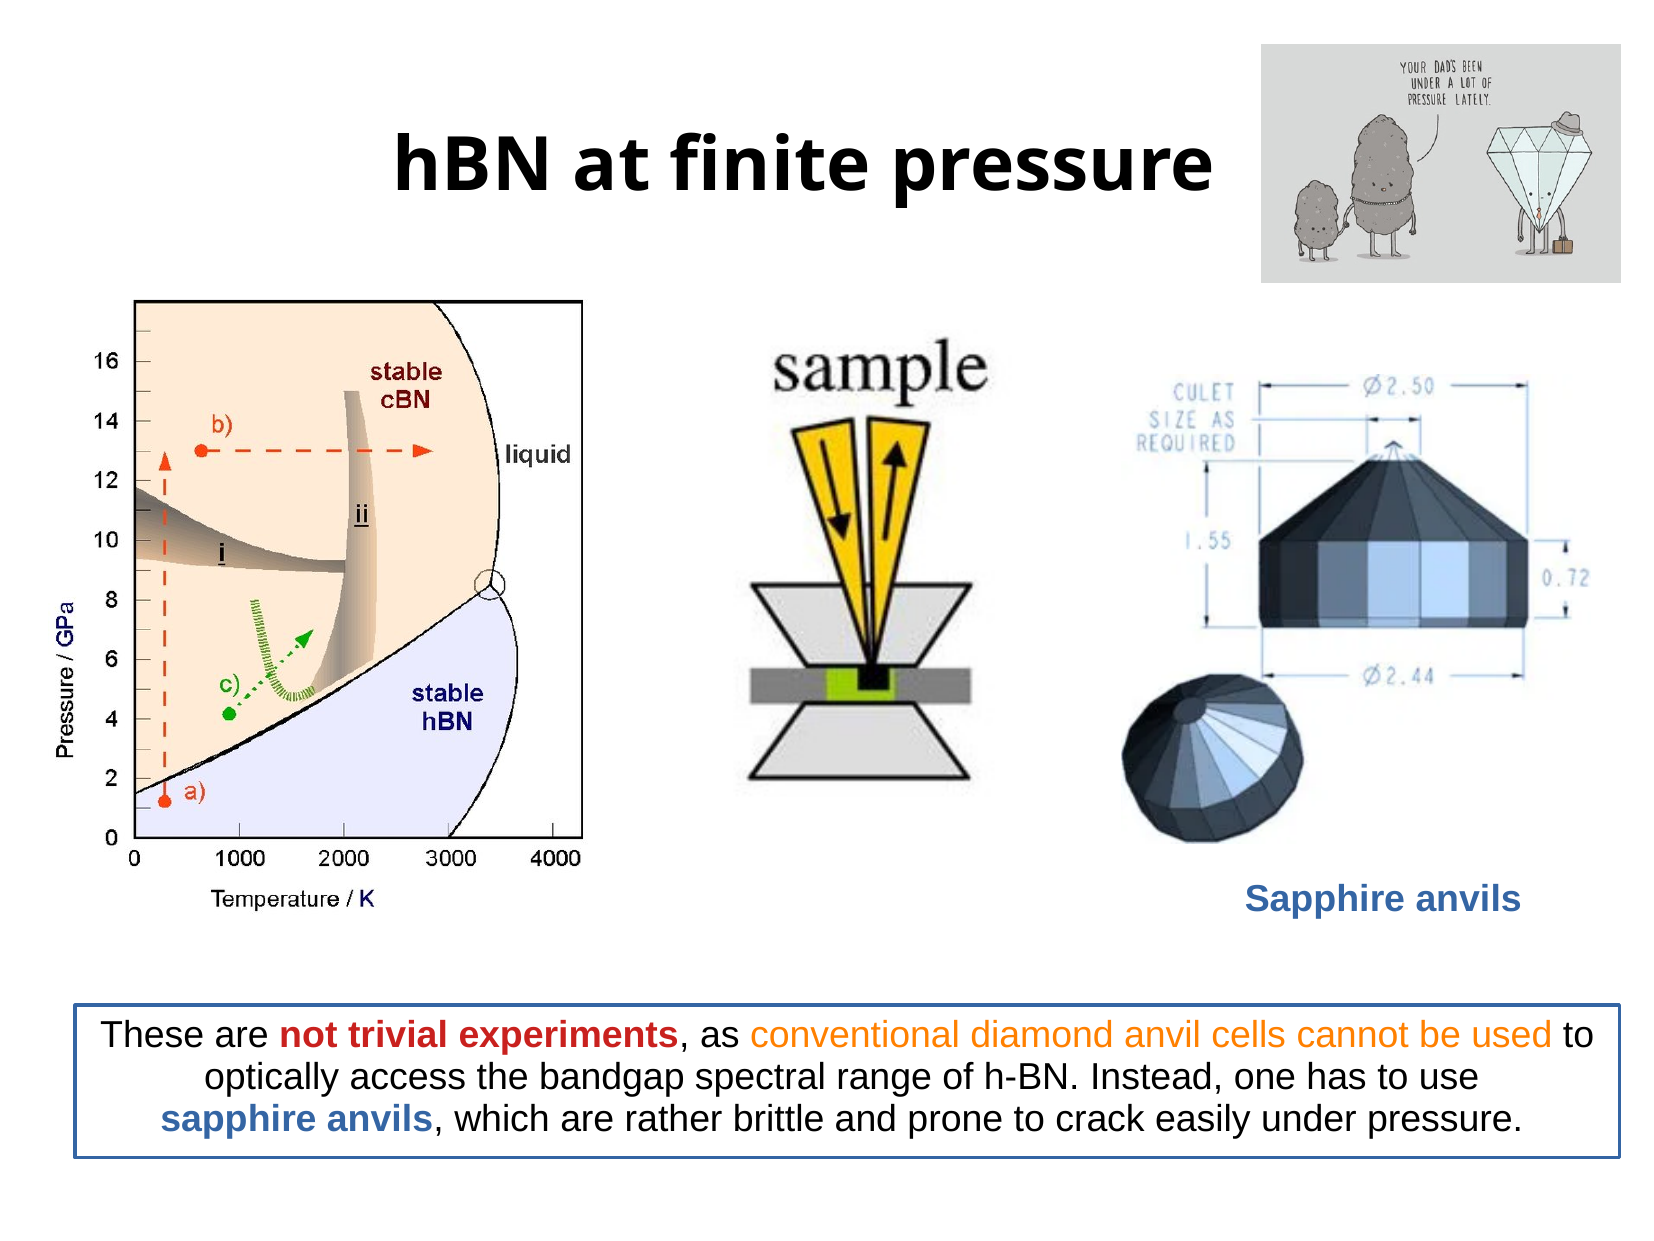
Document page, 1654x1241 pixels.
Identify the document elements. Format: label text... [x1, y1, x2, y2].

picture [48, 299, 601, 921]
text_box Sapphire anvils [1230, 870, 1561, 927]
text_box These are not trivial experiments, as conventional diamond anvil cells cannot be used to optically access the bandgap spectral range of h-BN. Instead, one has to use sapphire anvils, which are rather brittle and prone to crack easily under pressure. [75, 1005, 1620, 1158]
title hBN at finite pressure [60, 68, 1261, 256]
picture [1261, 44, 1621, 283]
picture [665, 329, 1066, 856]
picture [1121, 374, 1591, 844]
